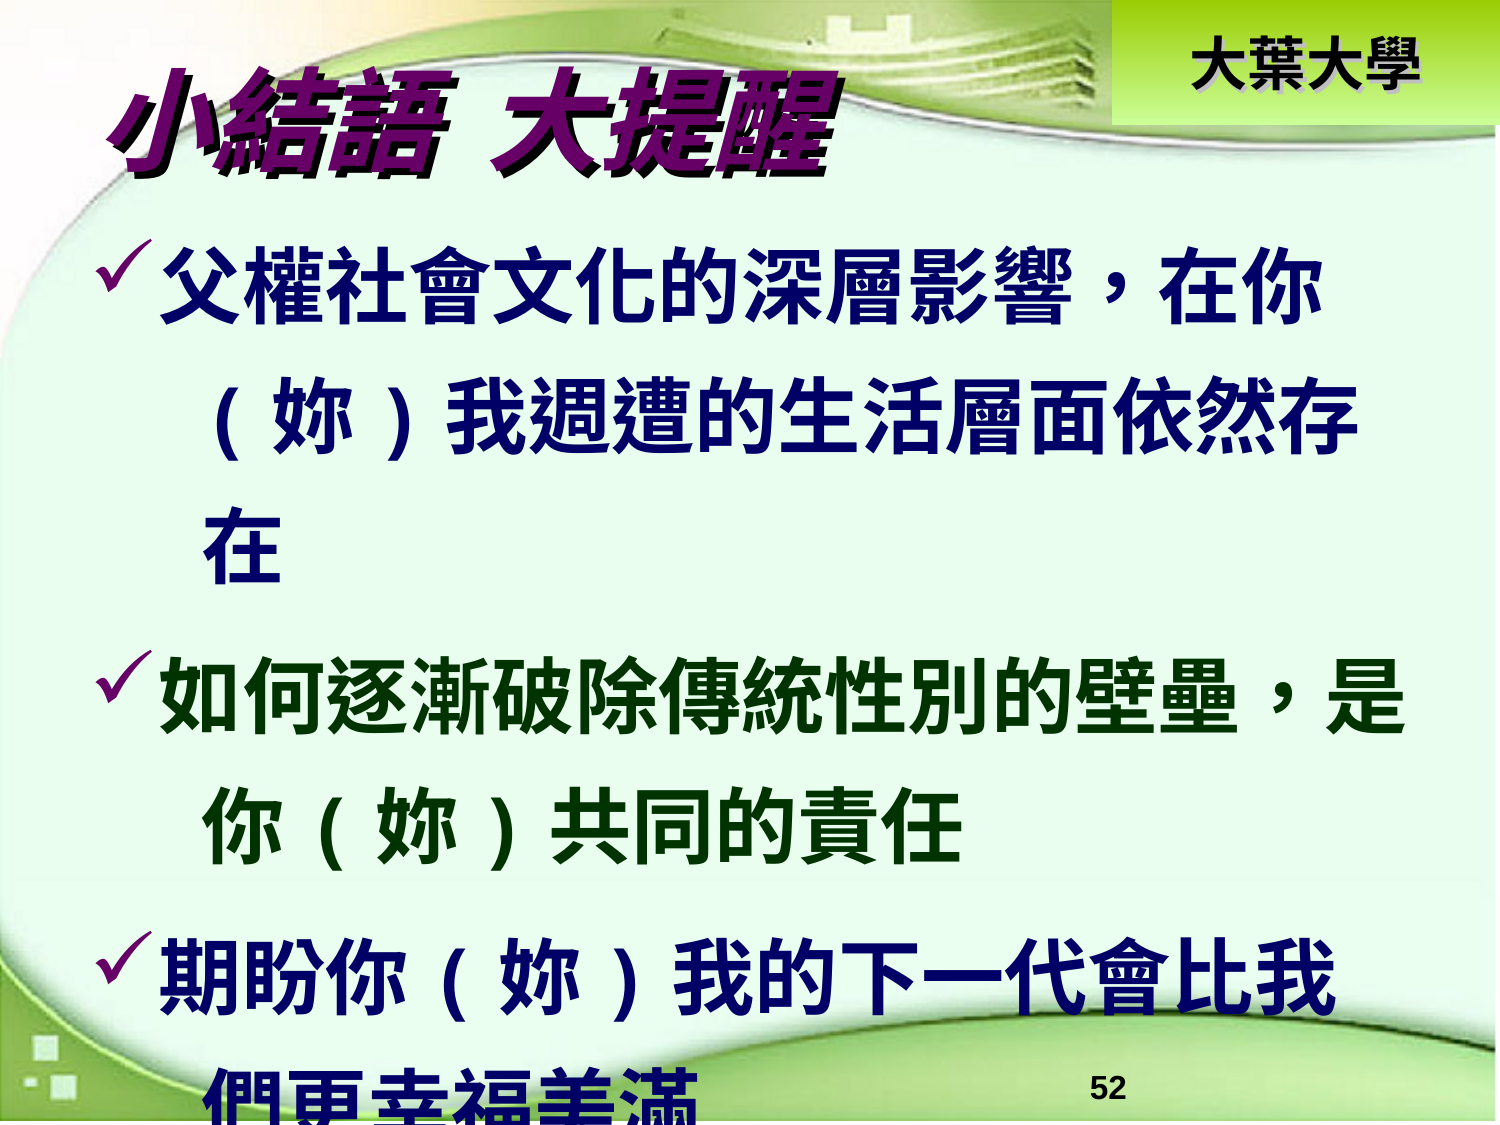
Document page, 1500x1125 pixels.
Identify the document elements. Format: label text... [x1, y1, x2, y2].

text_box 小結語 大提醒 [0, 42, 922, 231]
text_box 父權社會文化的深層影響，在你(妳)我週遭的生活層面依然存在 如何逐漸破除傳統性別的壁壘，是你(妳)共同的責任 期盼你(妳)我的下一代會比我們更幸福美滿 [75, 196, 1426, 1059]
